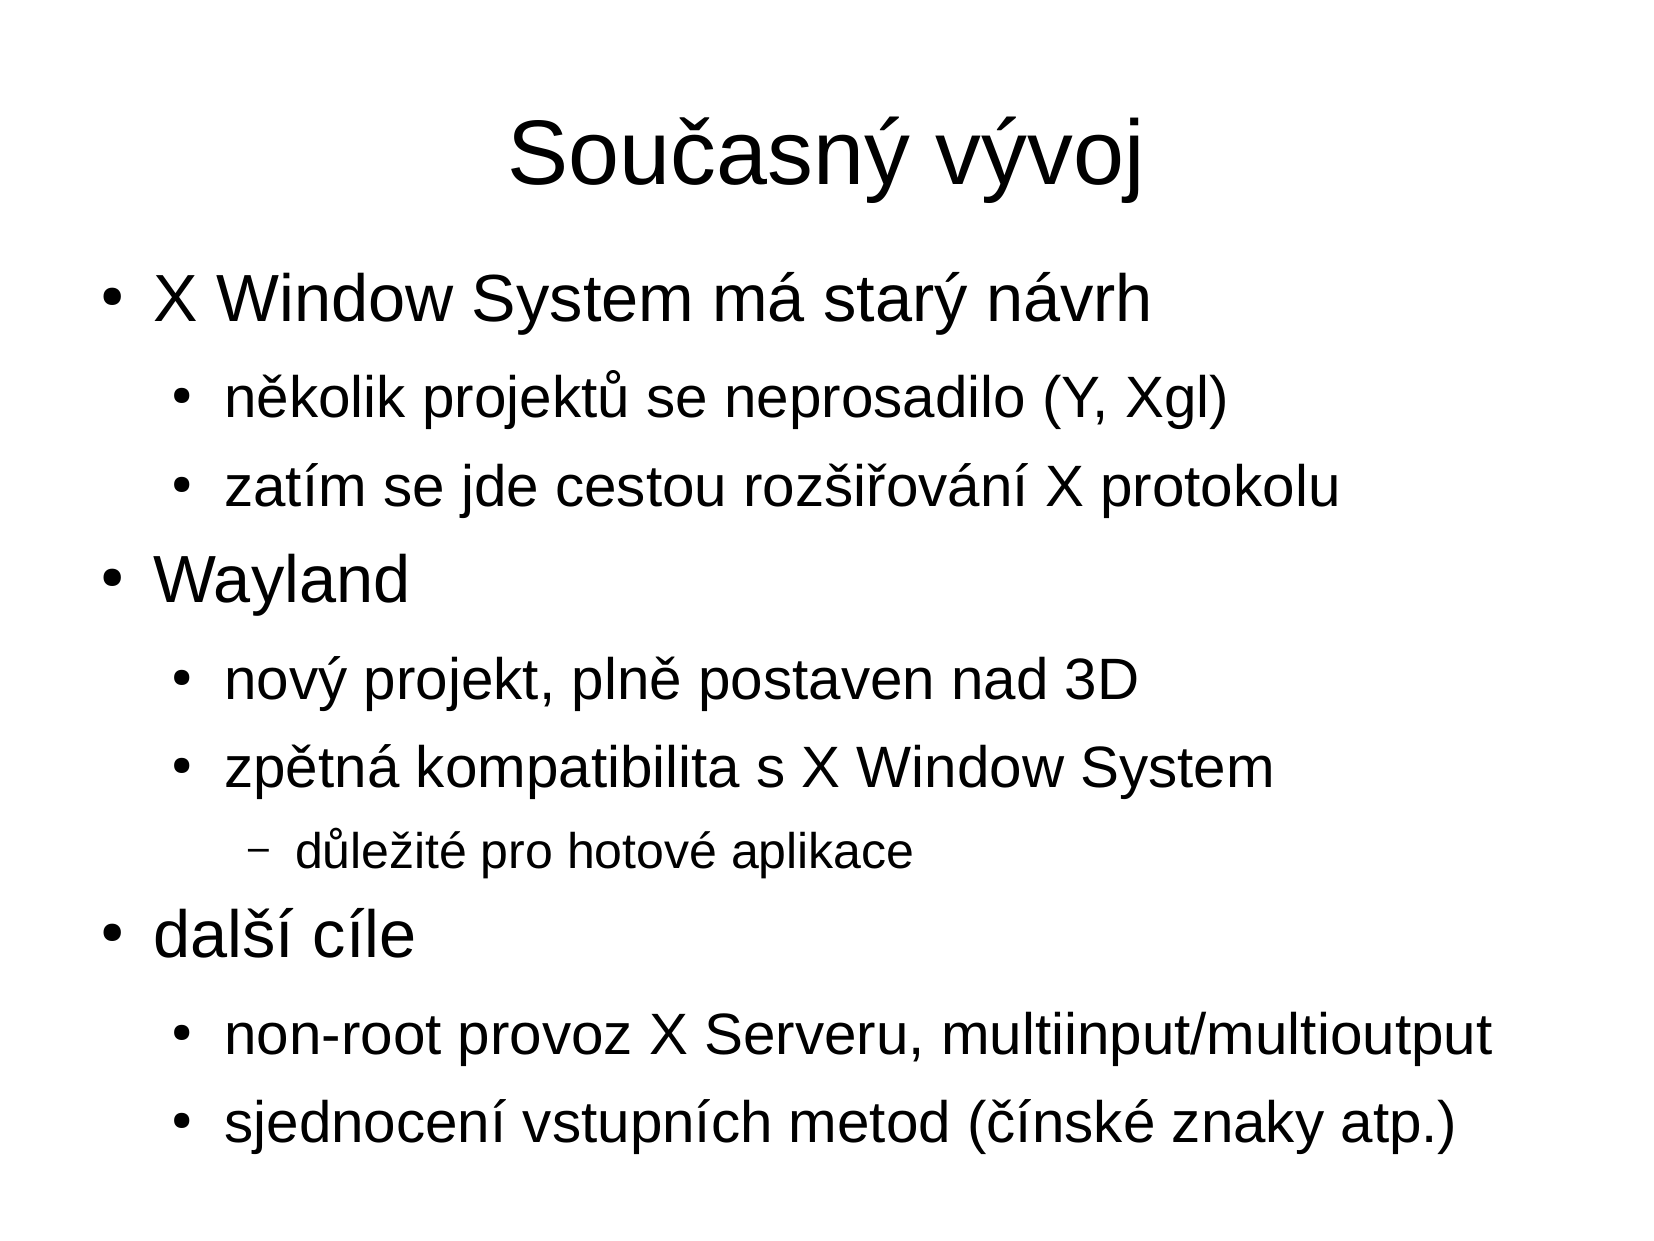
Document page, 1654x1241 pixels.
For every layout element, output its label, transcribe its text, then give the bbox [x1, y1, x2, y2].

title Současný vývoj [82, 56, 1571, 250]
list X Window System má starý návrh několik projektů se neprosadilo (Y, Xgl) zatím se jde cestou rozšiřování X protokolu Wayland nový projekt, plně postaven nad 3D zpětná kompatibilita s X Window System důležité pro hotové aplikace další cíle non-root provoz X Serveru, multiinput/multioutput sjednocení vstupních metod (čínské znaky atp.) [82, 260, 1571, 1154]
